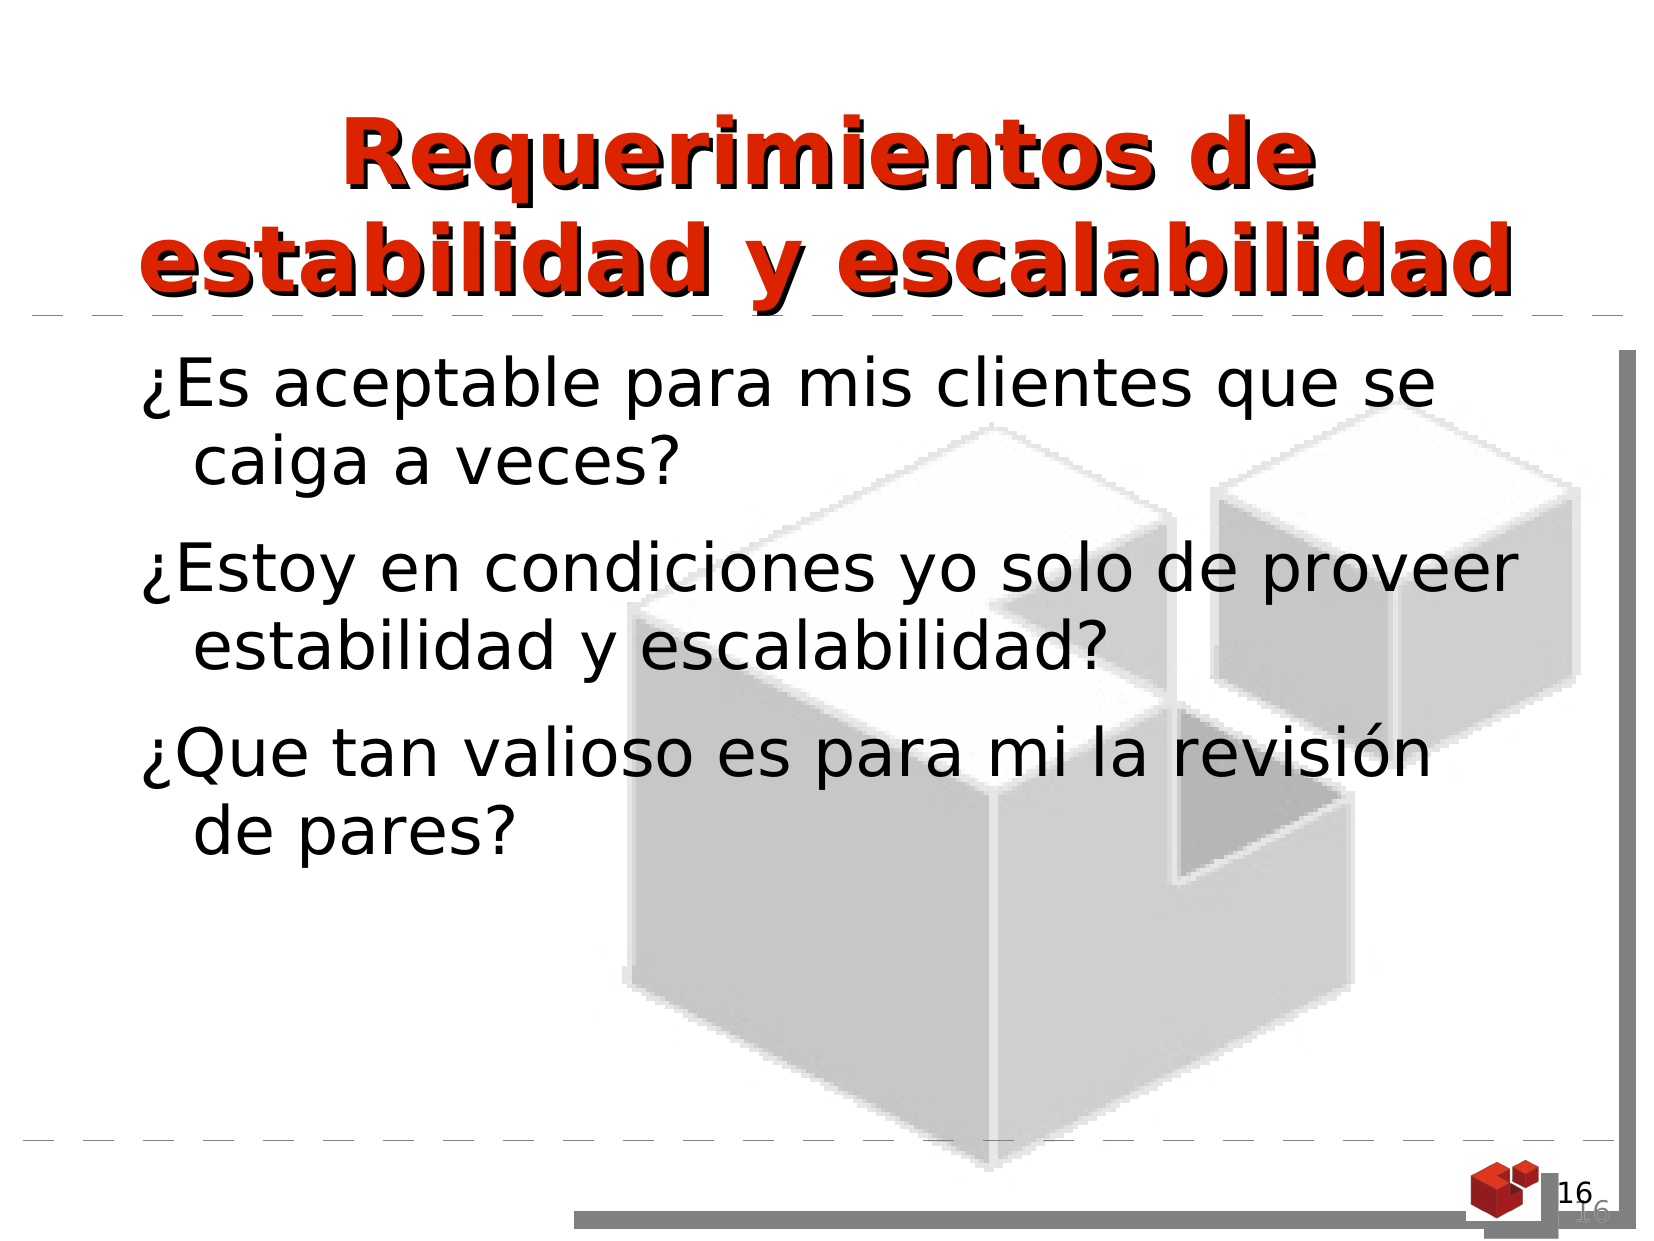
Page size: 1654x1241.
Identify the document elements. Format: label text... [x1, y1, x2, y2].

picture [1579, 1191, 1588, 1201]
list ¿Es aceptable para mis clientes que se caiga a veces? ¿Estoy en condiciones yo solo de proveer estabilidad y escalabilidad? ¿Que tan valioso es para mi la revisión de pares? [121, 344, 1534, 1127]
picture [557, 333, 1619, 1221]
title Requerimientos de estabilidad y escalabilidad [121, 99, 1534, 314]
